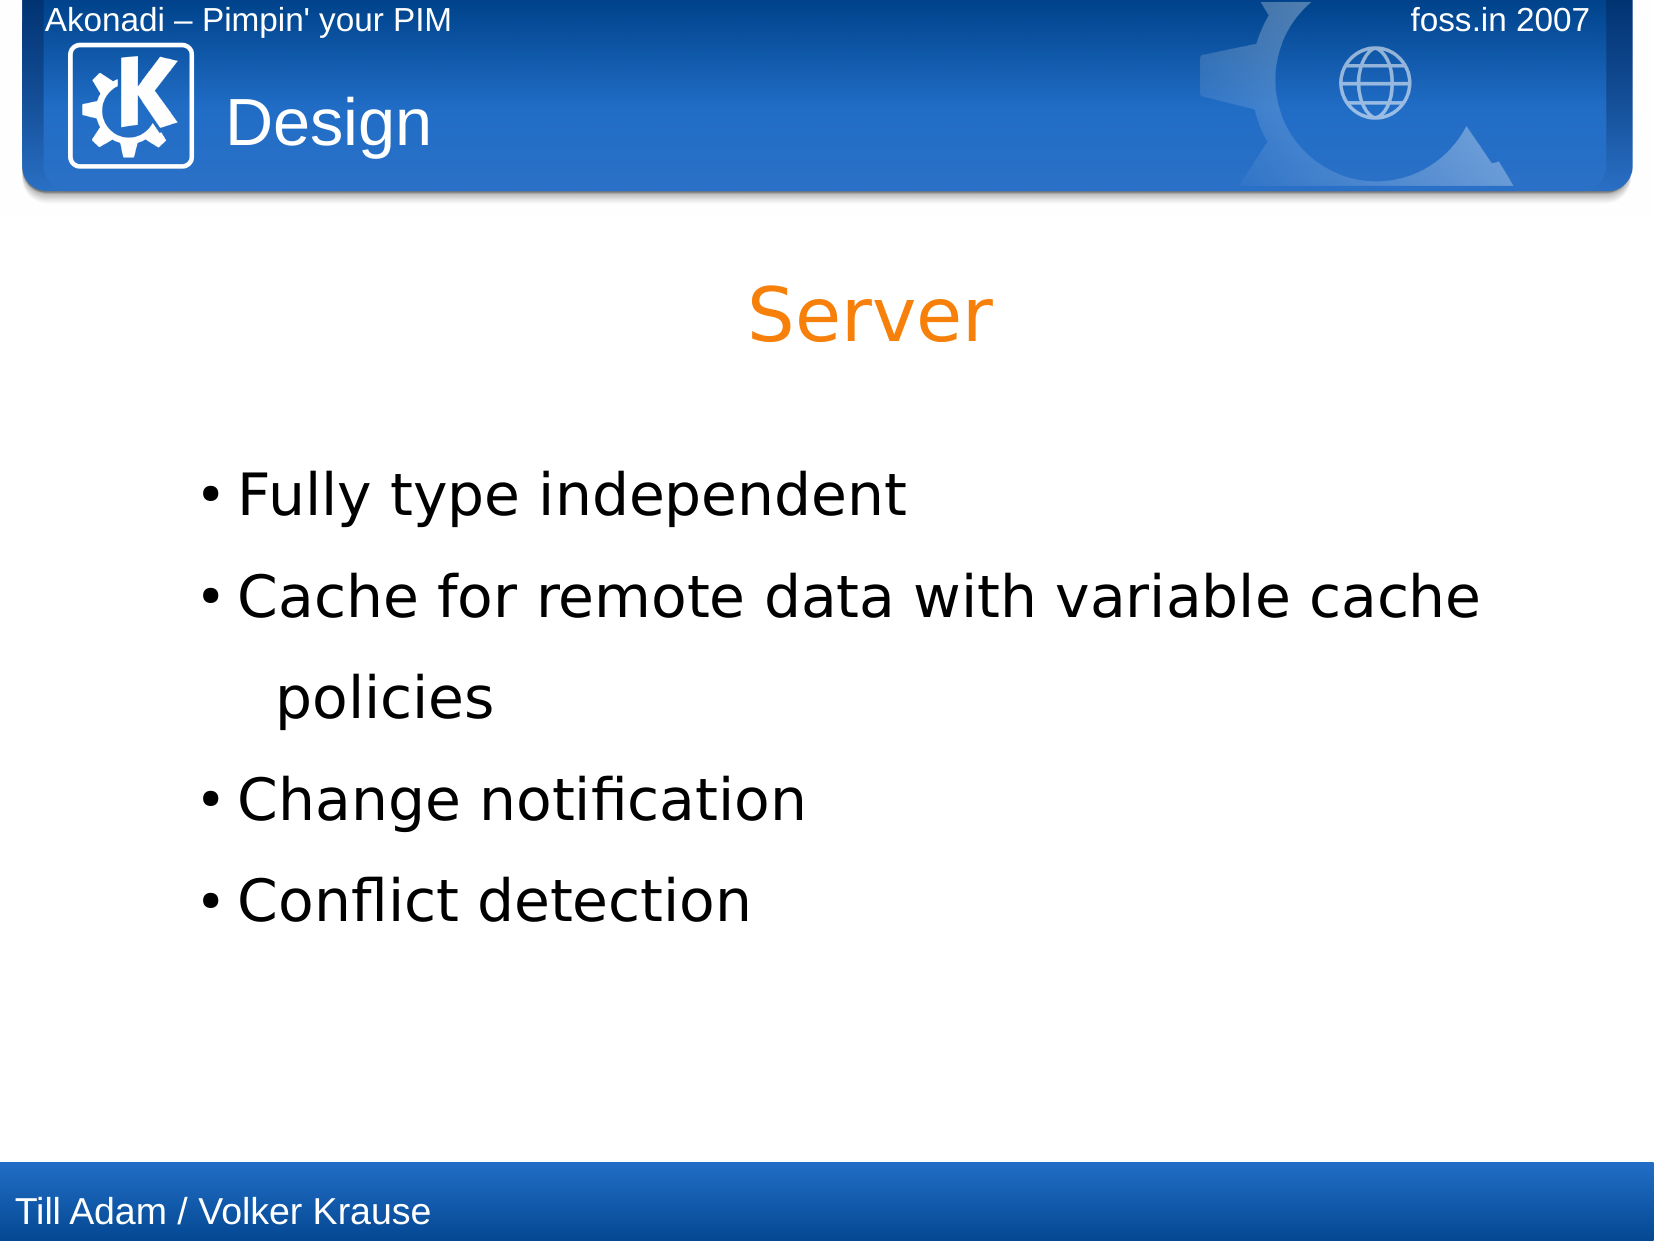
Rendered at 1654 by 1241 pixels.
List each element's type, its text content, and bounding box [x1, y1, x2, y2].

list Server [82, 284, 1571, 397]
title Design [225, 49, 1571, 188]
text_box Fully type independent Cache for remote data with variable cache policies Change notification Conflict detection [95, 420, 1559, 910]
